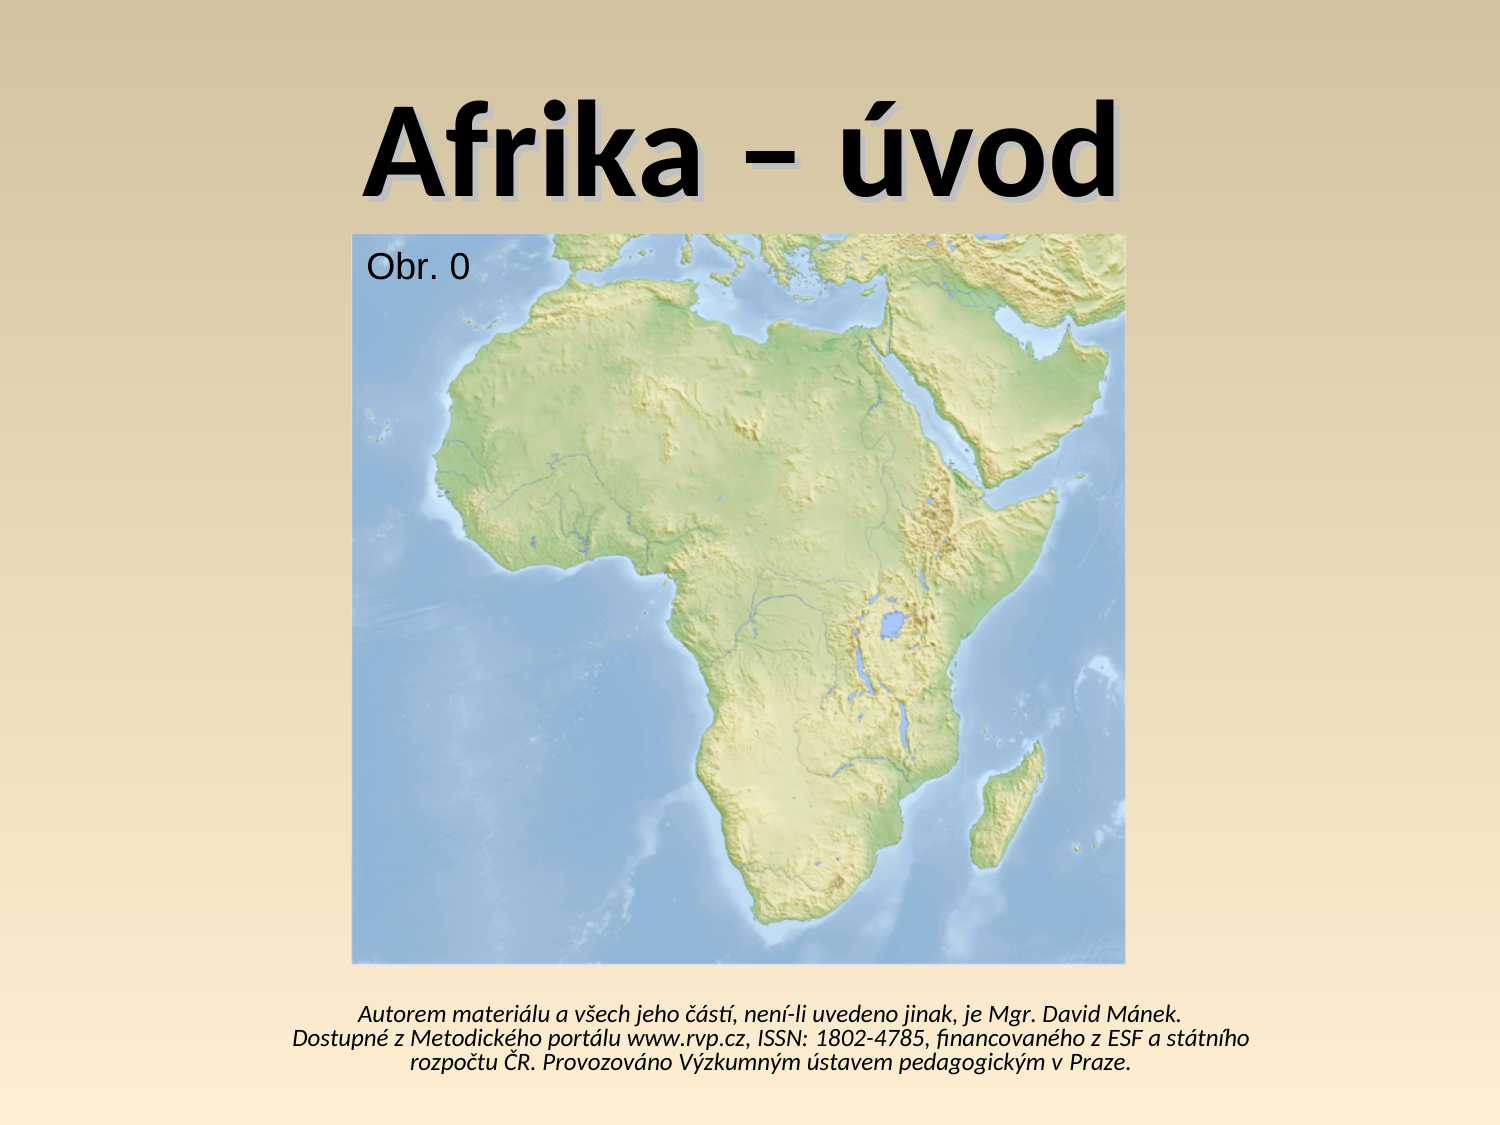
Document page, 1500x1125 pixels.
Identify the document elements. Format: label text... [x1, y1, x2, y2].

title Afrika – úvod [105, 46, 1381, 237]
text_box Obr. 0 [351, 234, 516, 295]
text_box Autorem materiálu a všech jeho částí, není-li uvedeno jinak, je Mgr. David Mánek. Dostupné z Metodického portálu www.rvp.cz, ISSN: 1802-4785, financovaného z ESF a státního rozpočtu ČR. Provozováno Výzkumným ústavem pedagogickým v Praze. [246, 996, 1297, 1114]
picture [351, 234, 1126, 965]
